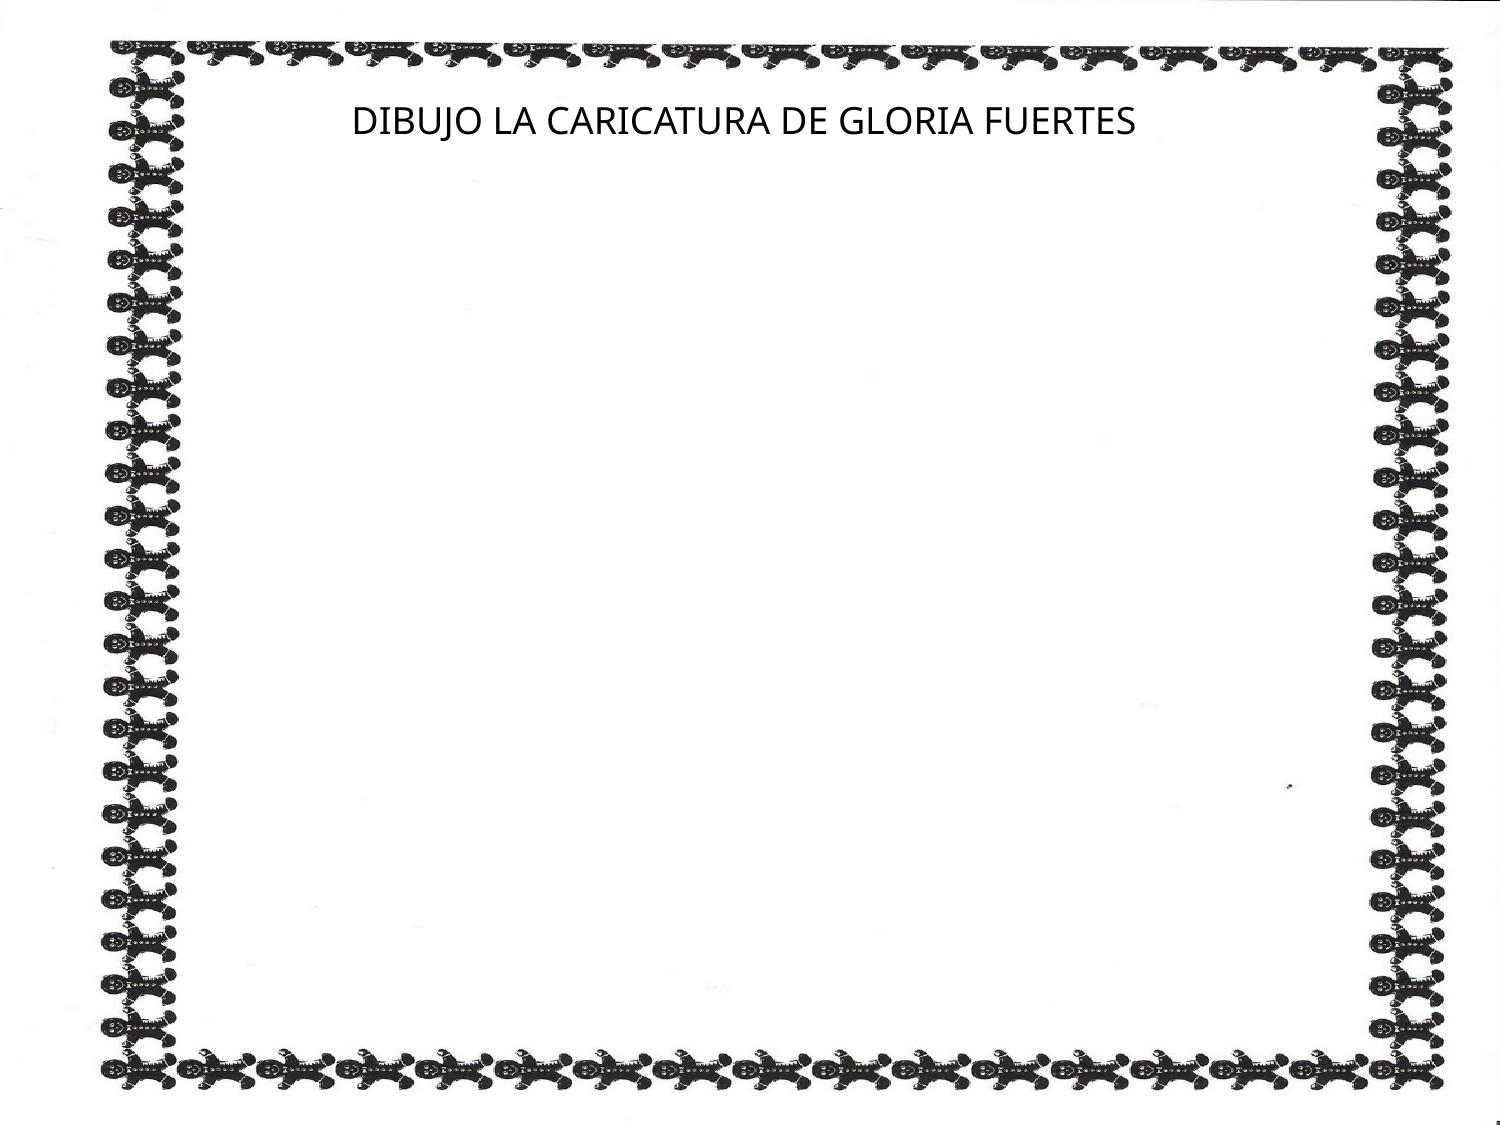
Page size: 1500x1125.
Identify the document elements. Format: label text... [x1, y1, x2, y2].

text_box DIBUJO LA CARICATURA DE GLORIA FUERTES [253, 89, 1235, 150]
picture [0, 0, 1500, 1125]
